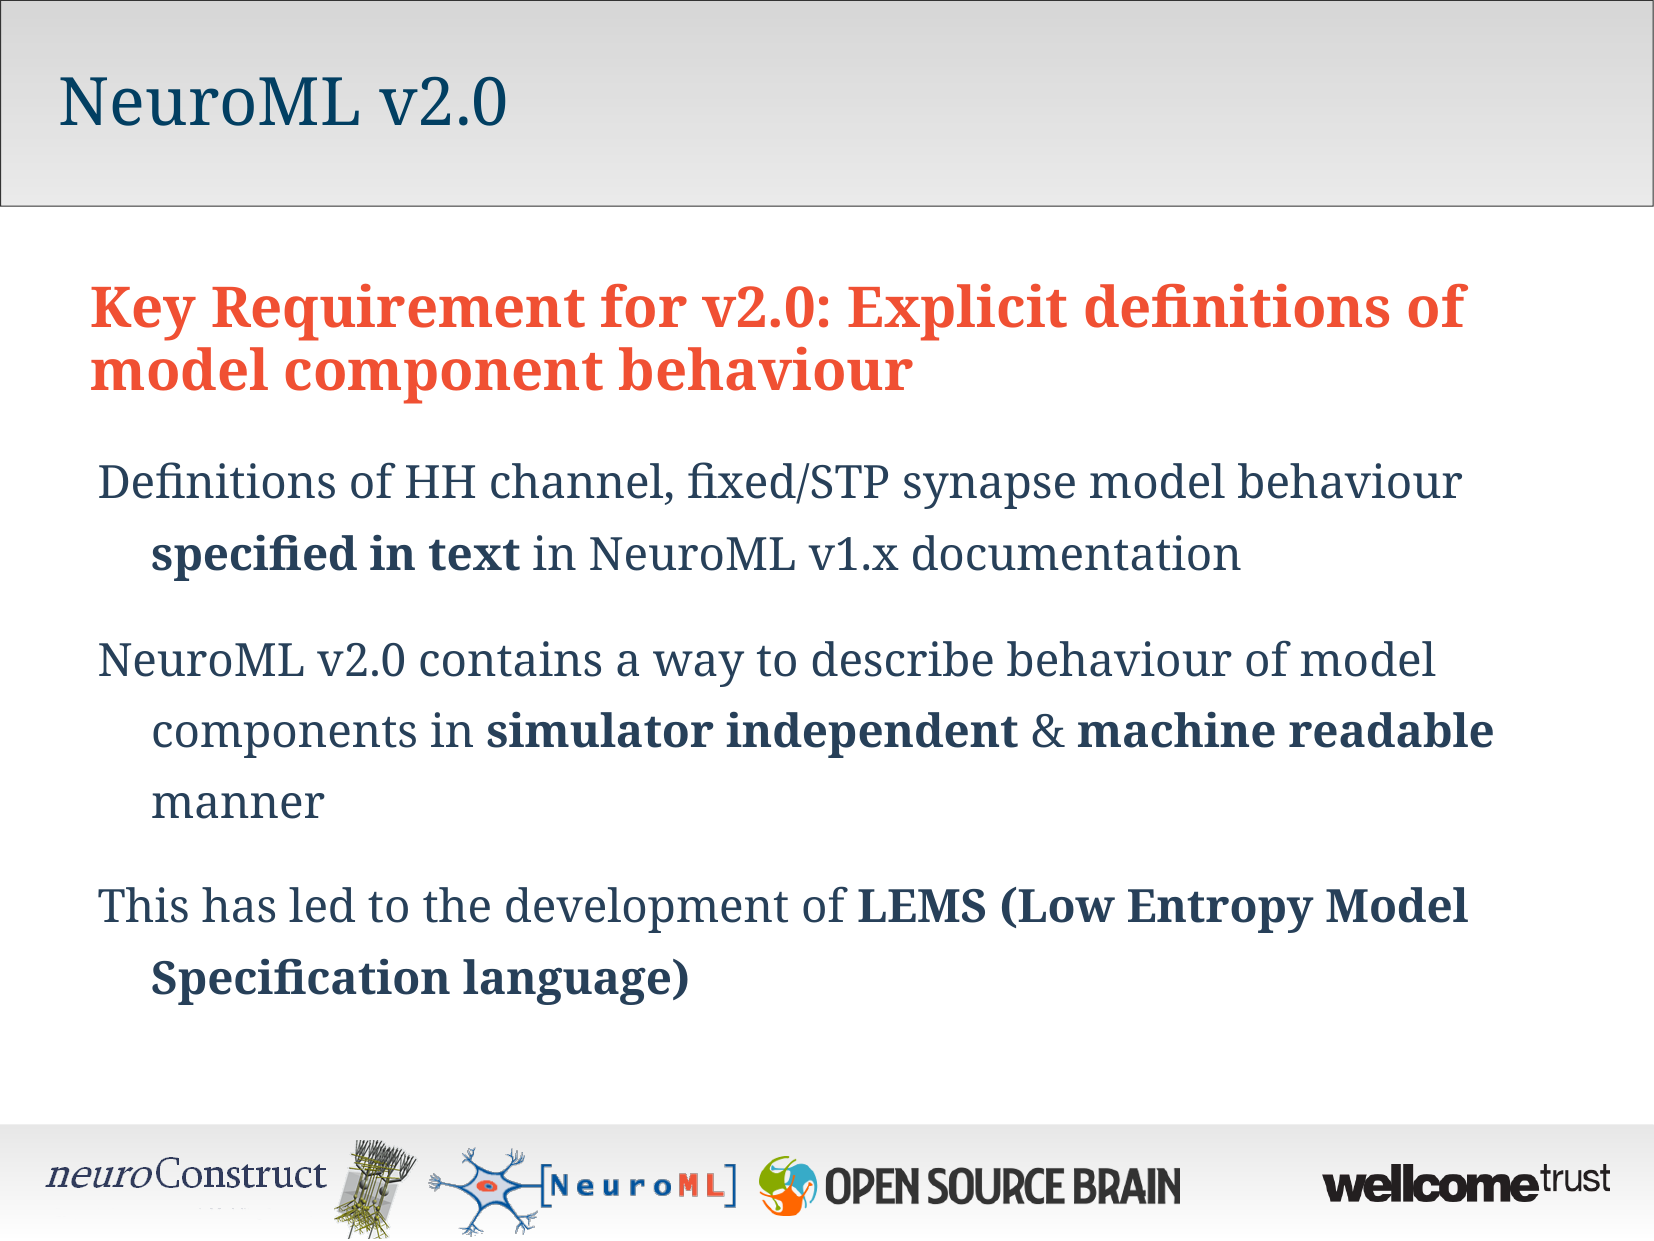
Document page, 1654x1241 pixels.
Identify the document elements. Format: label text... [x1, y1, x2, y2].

picture [32, 1140, 419, 1239]
text_box Definitions of HH channel, fixed/STP synapse model behaviour specified in text in NeuroML v1.x documentation NeuroML v2.0 contains a way to describe behaviour of model components in simulator independent & machine readable manner This has led to the development of LEMS (Low Entropy Model Specification language) [82, 428, 1572, 1108]
text_box Key Requirement for v2.0: Explicit definitions of model component behaviour [75, 265, 1565, 415]
text_box NeuroML v2.0 [59, 29, 1595, 177]
picture [428, 1147, 736, 1237]
picture [1322, 1164, 1610, 1202]
picture [759, 1156, 1180, 1216]
